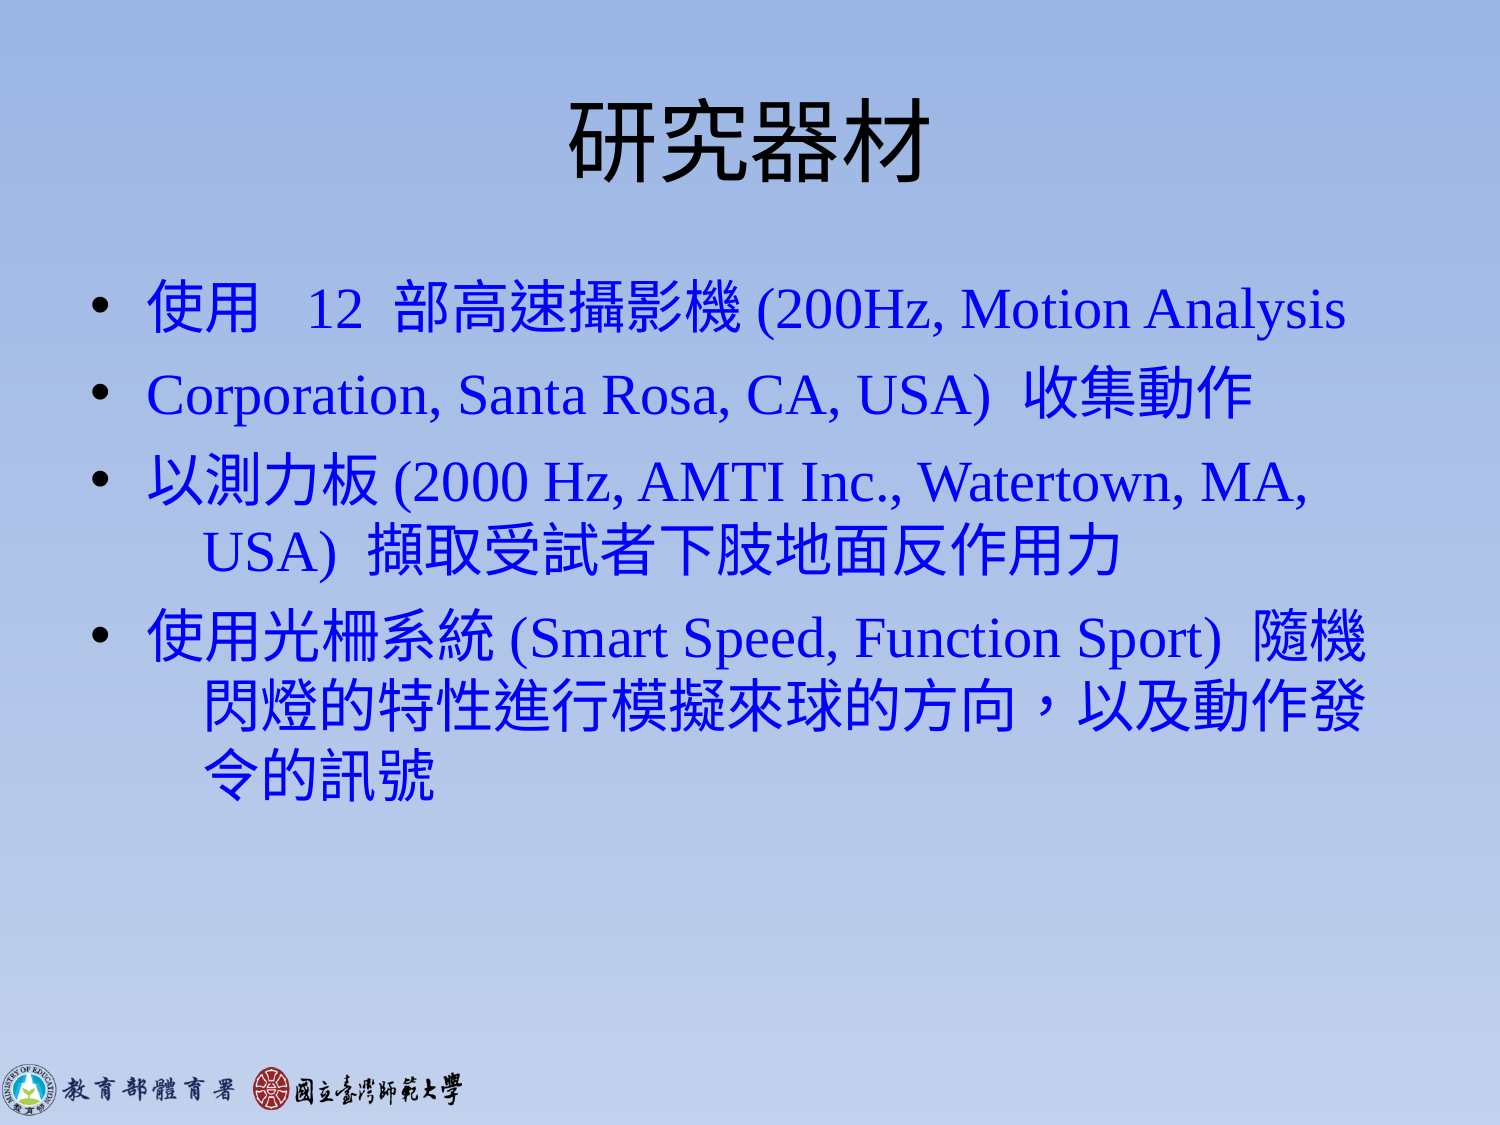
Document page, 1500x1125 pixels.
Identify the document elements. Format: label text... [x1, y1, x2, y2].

list 使用 12 部高速攝影機(200Hz, Motion Analysis Corporation, Santa Rosa, CA, USA) 收集動作 以測力板(2000 Hz, AMTI Inc., Watertown, MA, USA) 擷取受試者下肢地面反作用力 使用光柵系統(Smart Speed, Function Sport) 隨機閃燈的特性進行模擬來球的方向，以及動作發令的訊號 [75, 262, 1426, 1005]
title 研究器材 [75, 45, 1426, 233]
